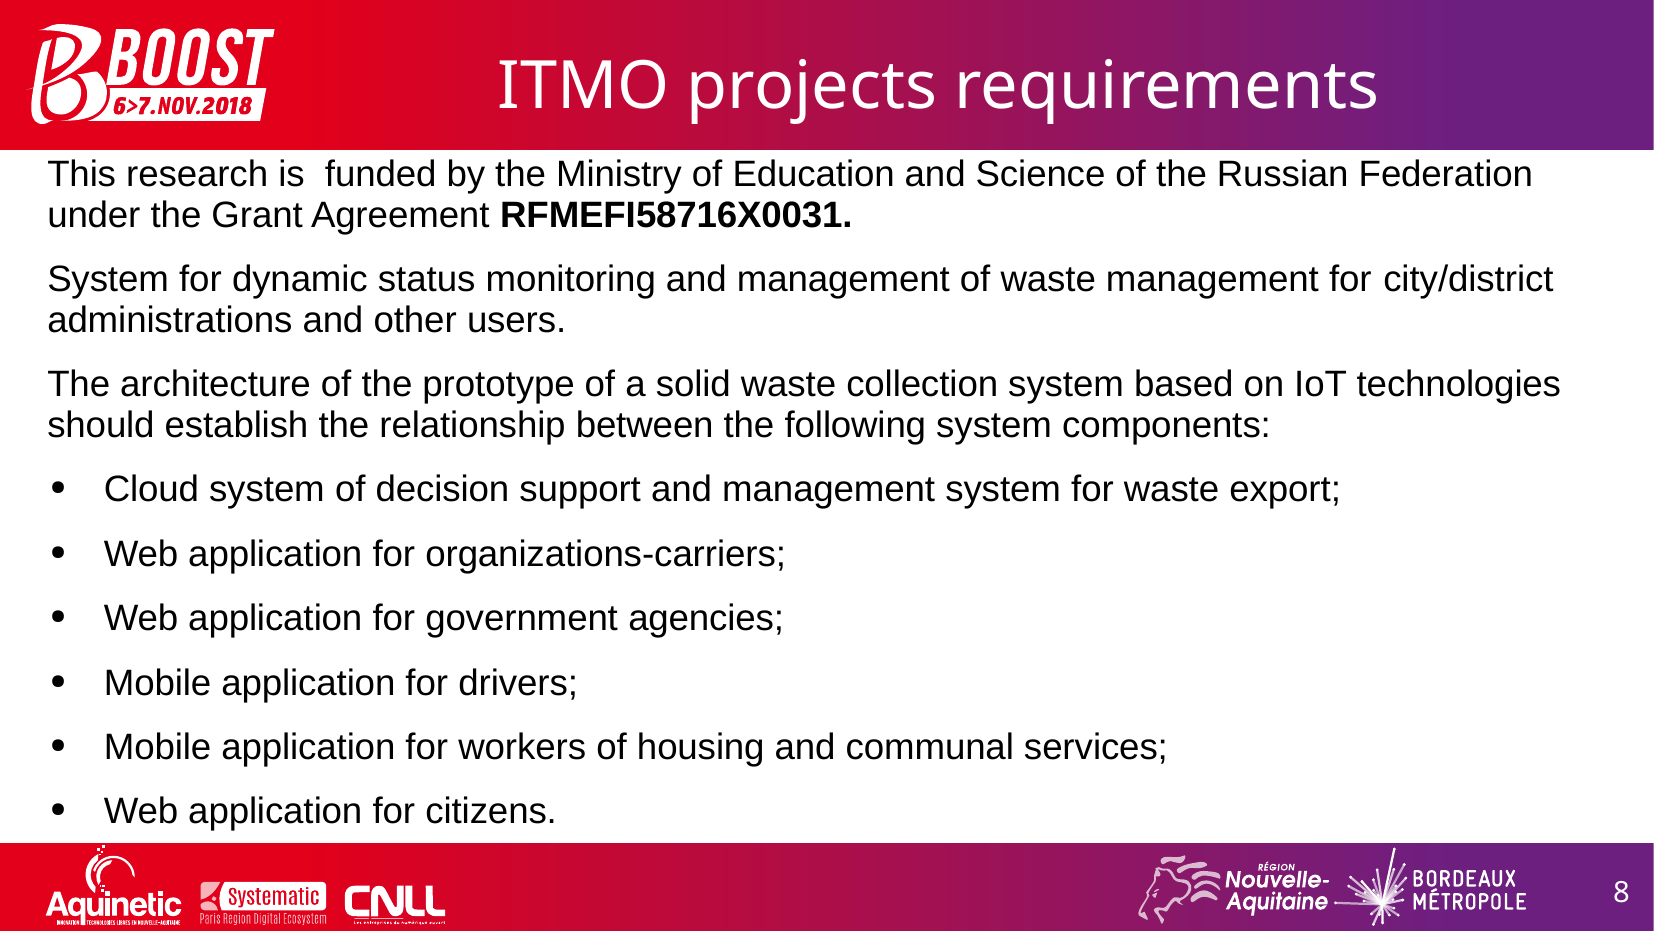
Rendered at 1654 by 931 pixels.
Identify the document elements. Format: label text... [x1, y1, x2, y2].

list This research is funded by the Ministry of Education and Science of the Russian Federation under the Grant Agreement RFMEFI58716X0031. System for dynamic status monitoring and management of waste management for city/district administrations and other users. The architecture of the prototype of a solid waste collection system based on IoT technologies should establish the relationship between the following system components: Cloud system of decision support and management system for waste export; Web application for organizations-carriers; Web application for government agencies; Mobile application for drivers; Mobile application for workers of housing and communal services; Web application for citizens. [47, 153, 1607, 839]
title ITMO projects requirements [295, 35, 1583, 130]
